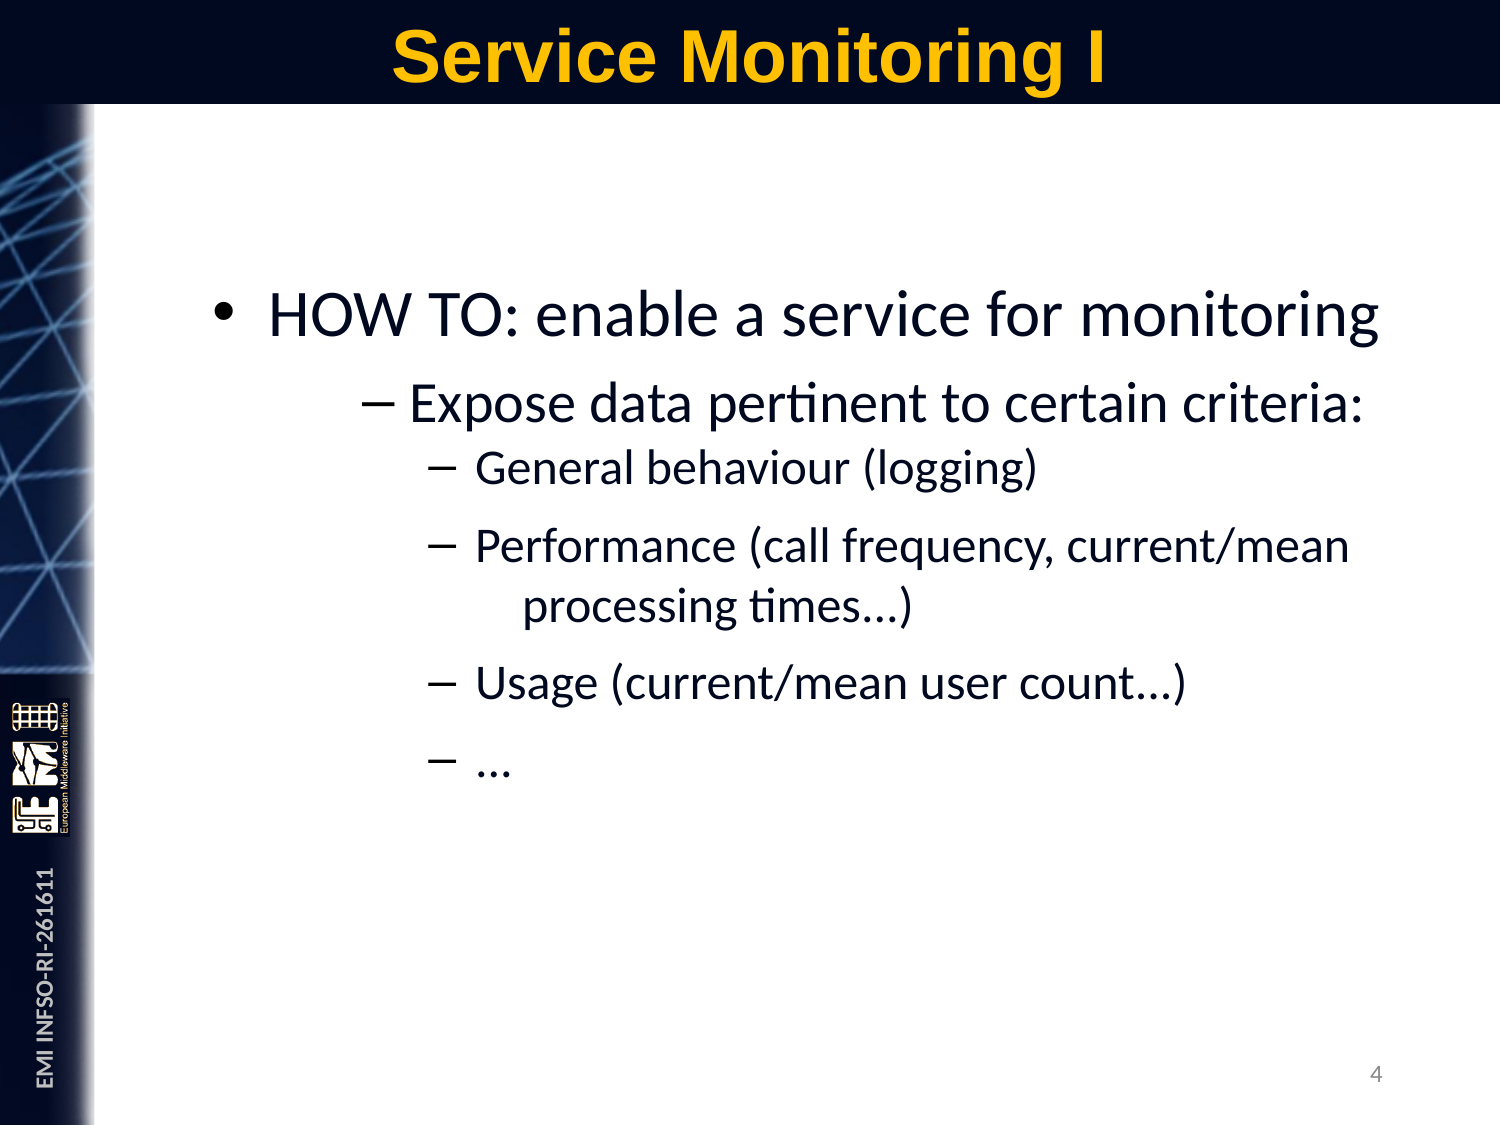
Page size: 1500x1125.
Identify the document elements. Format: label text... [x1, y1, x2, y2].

title Service Monitoring I [0, 0, 1500, 104]
text_box <number> [1354, 1042, 1424, 1103]
list HOW TO: enable a service for monitoring Expose data pertinent to certain criteria: General behaviour (logging) Performance (call frequency, current/mean processing times...) Usage (current/mean user count...) ... [197, 262, 1426, 1005]
picture [0, 104, 105, 1125]
